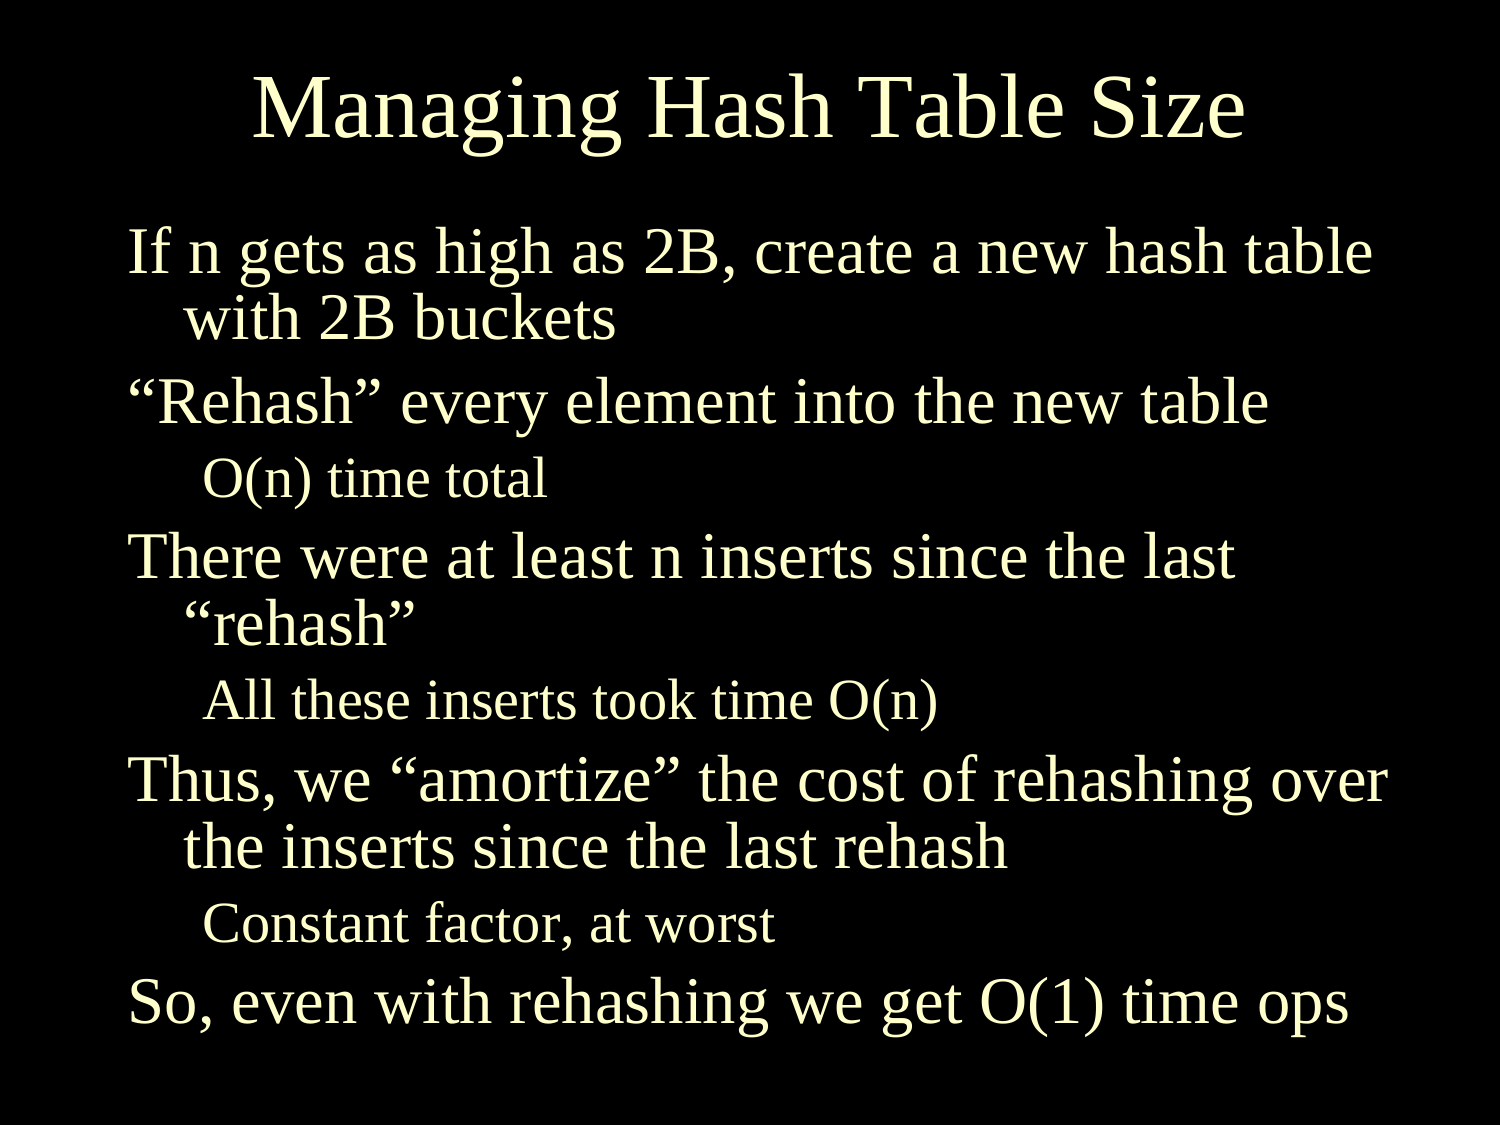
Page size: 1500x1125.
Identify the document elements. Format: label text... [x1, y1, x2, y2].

list If n gets as high as 2B, create a new hash table with 2B buckets “Rehash” every element into the new table O(n) time total There were at least n inserts since the last “rehash” All these inserts took time O(n) Thus, we “amortize” the cost of rehashing over the inserts since the last rehash Constant factor, at worst So, even with rehashing we get O(1) time ops [112, 212, 1482, 1053]
title Managing Hash Table Size [21, 47, 1479, 165]
